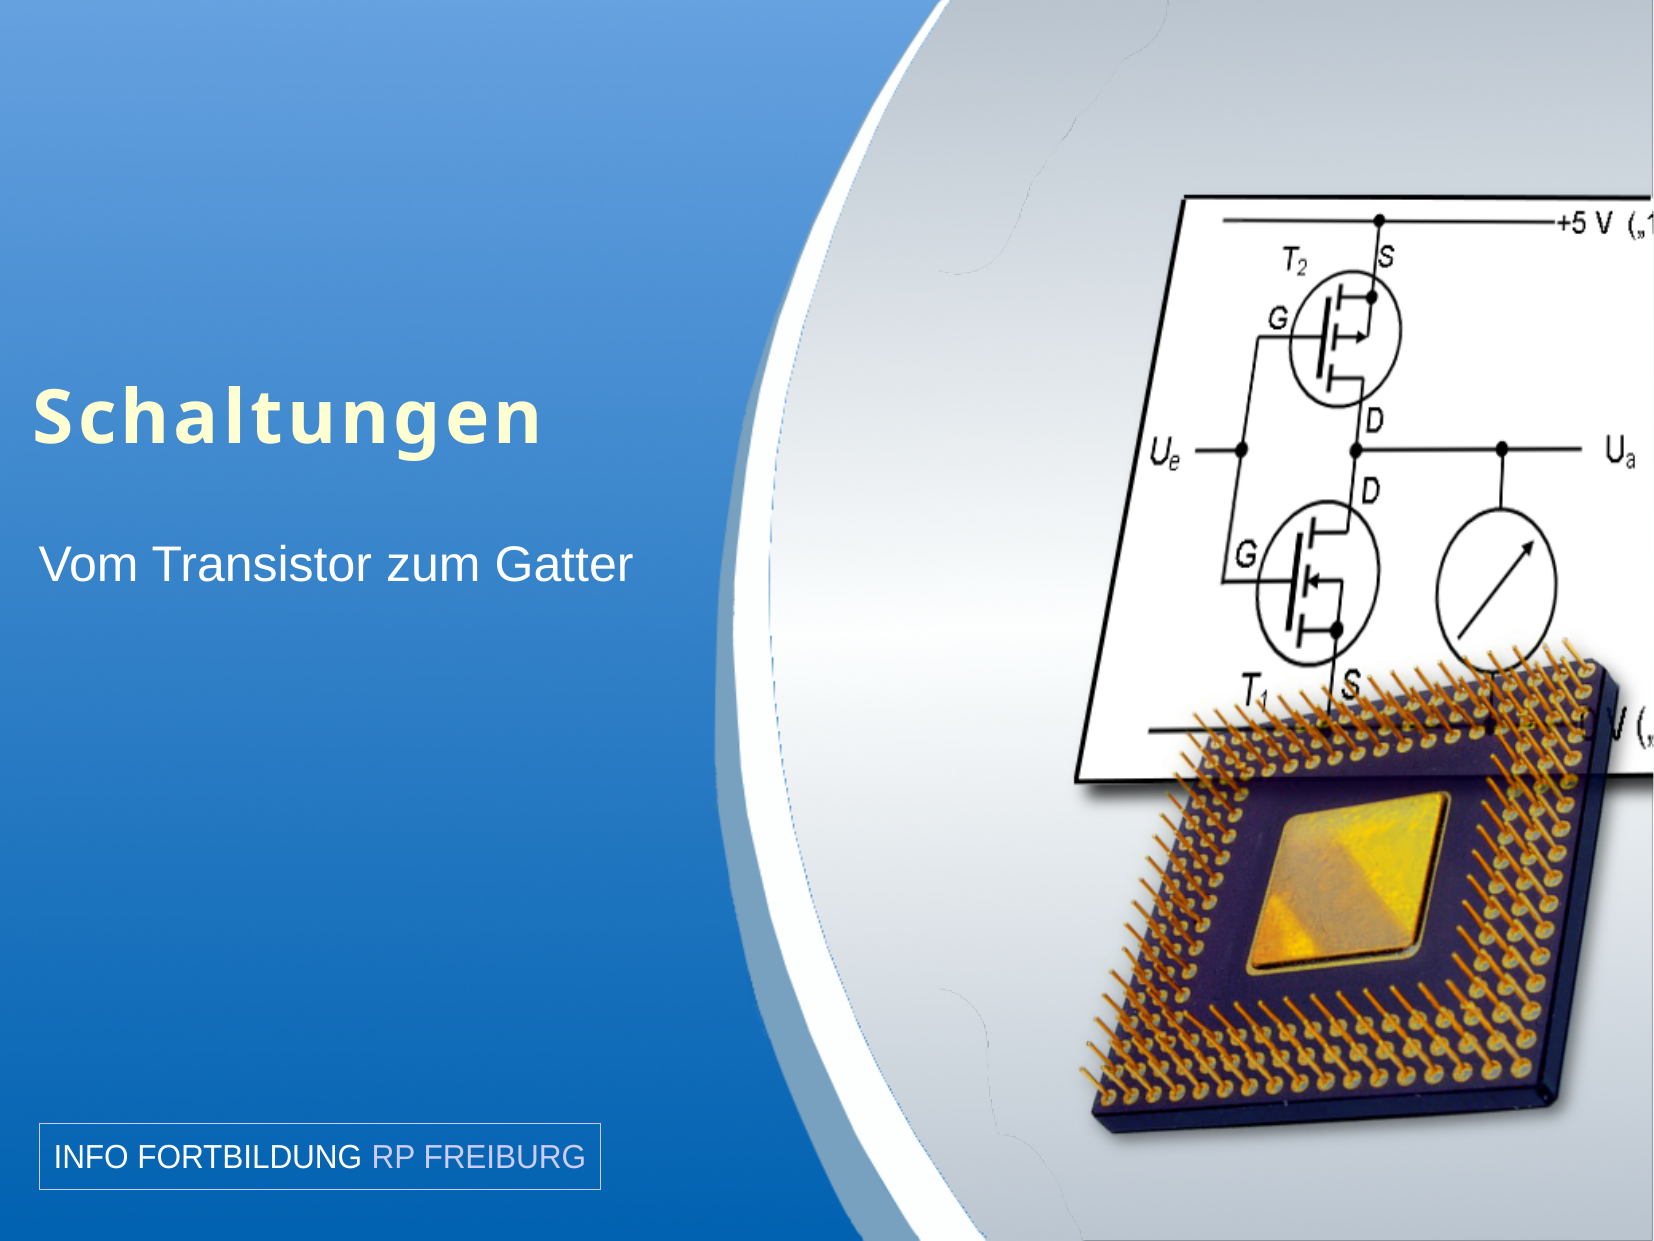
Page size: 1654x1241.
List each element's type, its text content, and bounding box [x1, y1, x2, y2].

picture [0, 0, 1654, 1241]
text_box Schaltungen [18, 355, 761, 591]
text_box Vom Transistor zum Gatter [24, 528, 653, 600]
text_box INFO FORTBILDUNG RP FREIBURG [39, 1123, 601, 1190]
